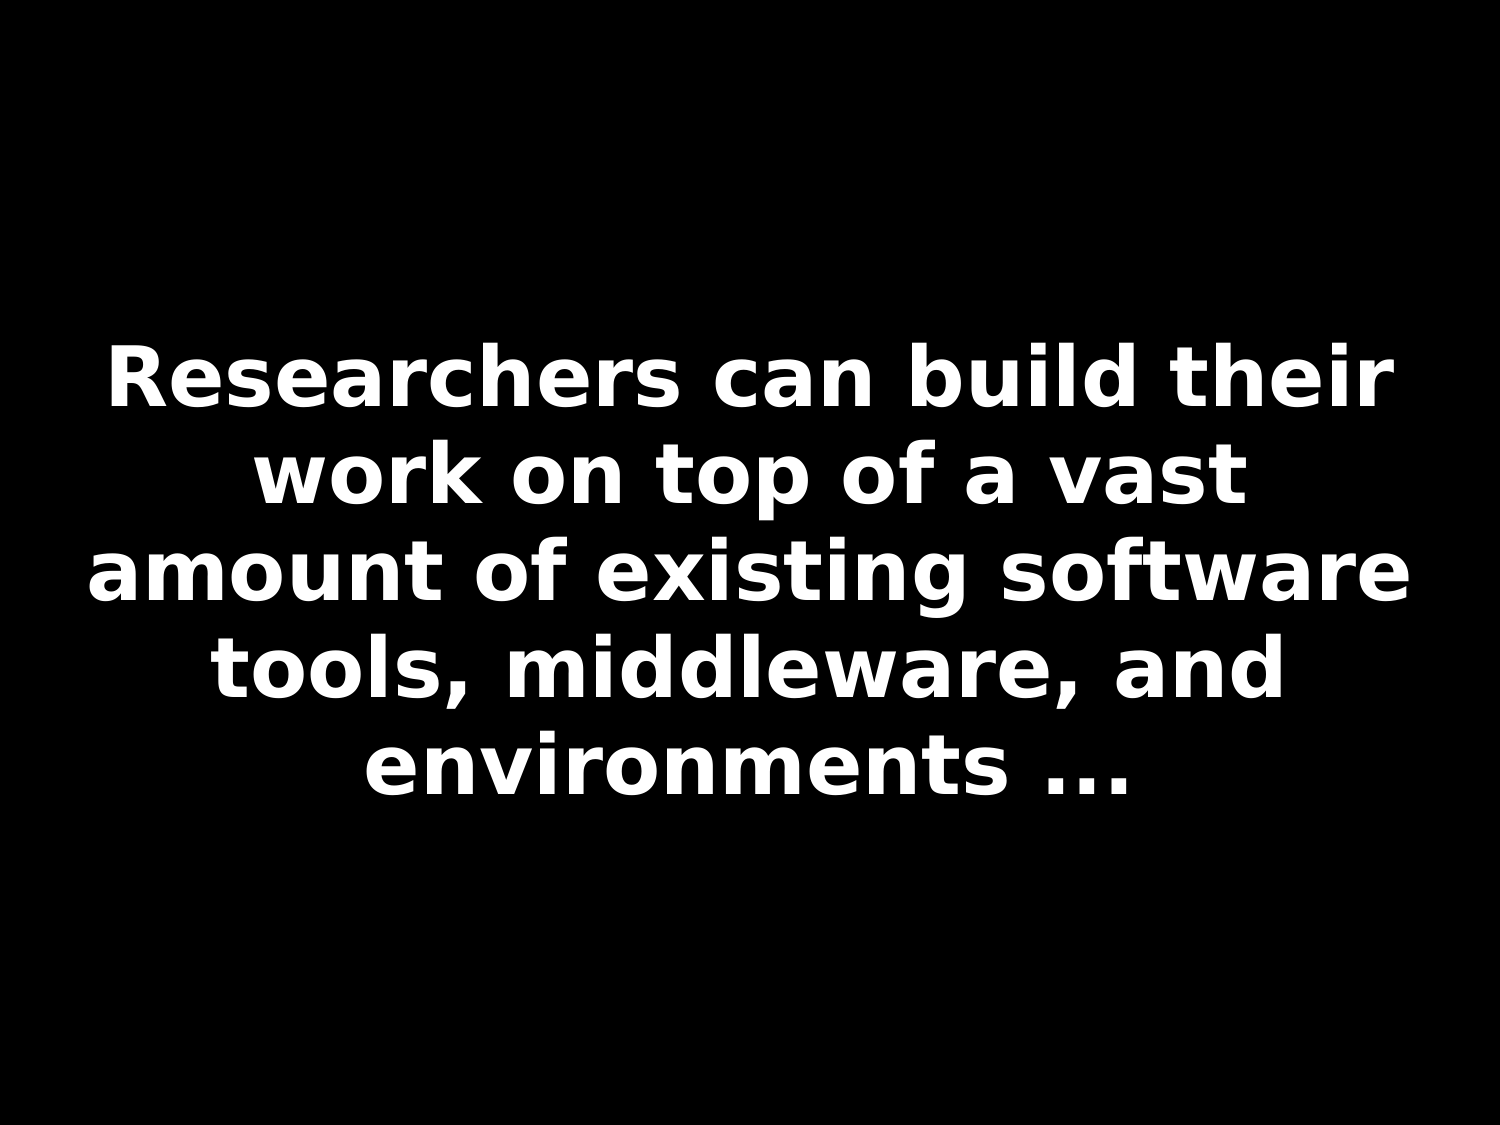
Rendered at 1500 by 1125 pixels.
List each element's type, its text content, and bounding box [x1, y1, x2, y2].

title Researchers can build their work on top of a vast amount of existing software tools, middleware, and environments ... [75, 44, 1425, 1099]
